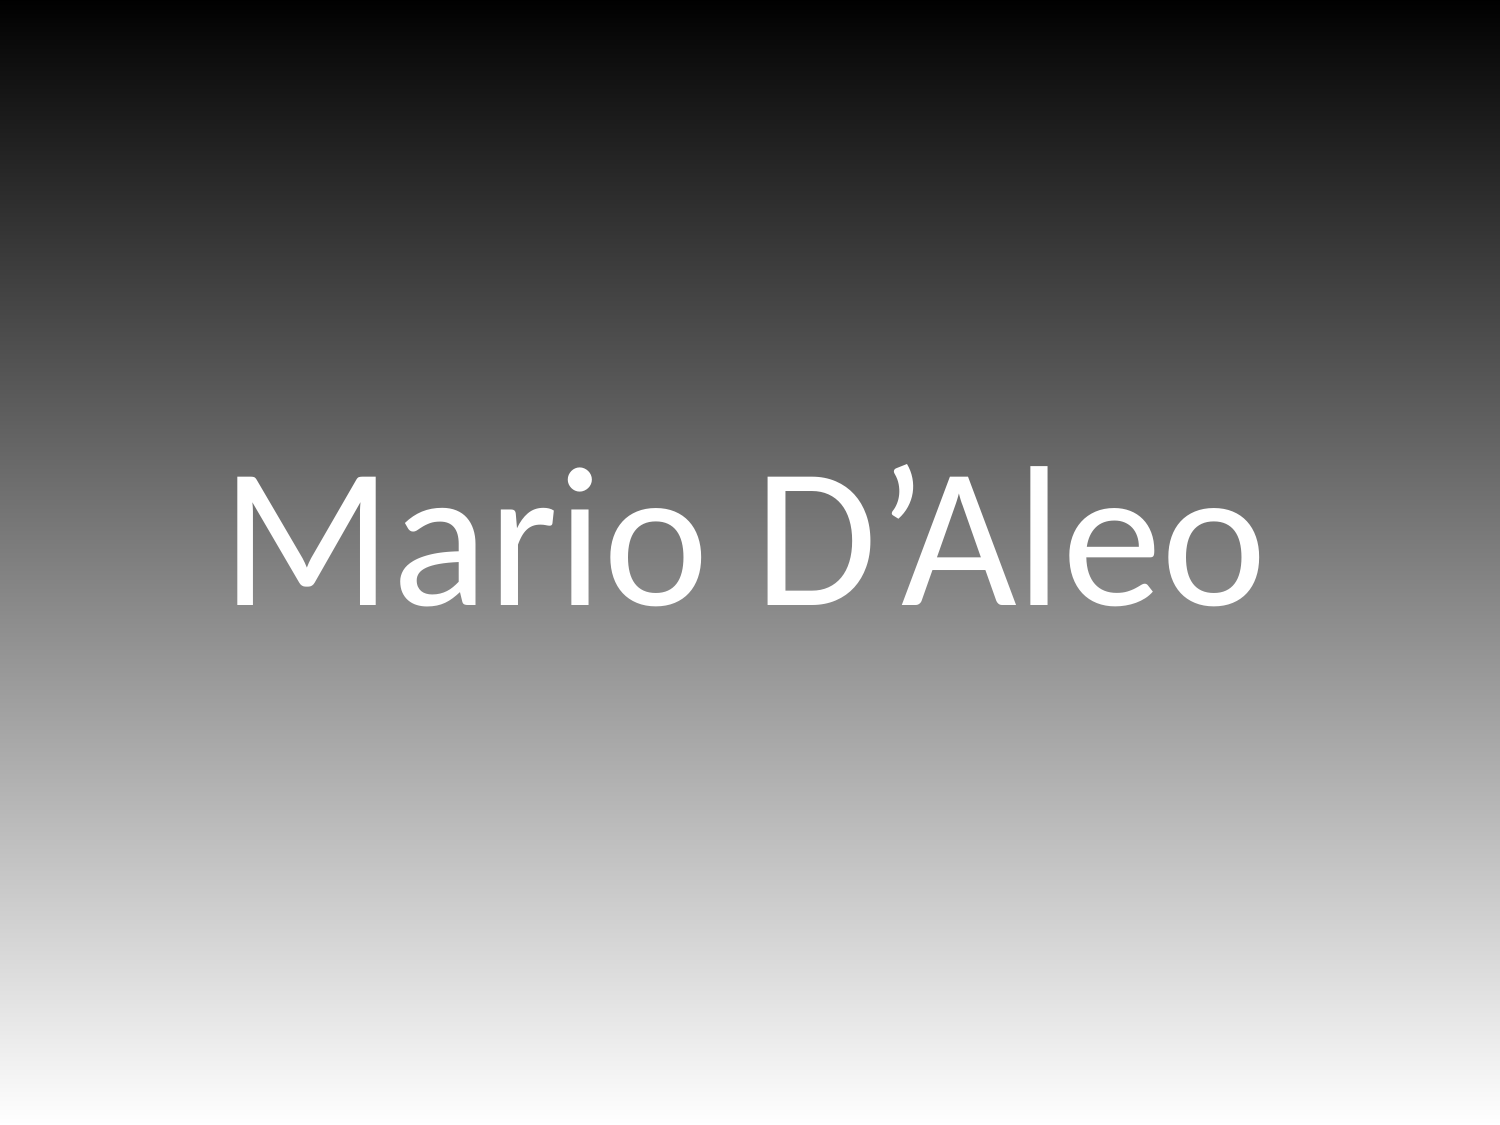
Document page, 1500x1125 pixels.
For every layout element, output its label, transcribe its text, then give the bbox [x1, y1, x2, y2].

title Mario D’Aleo [70, 398, 1421, 586]
